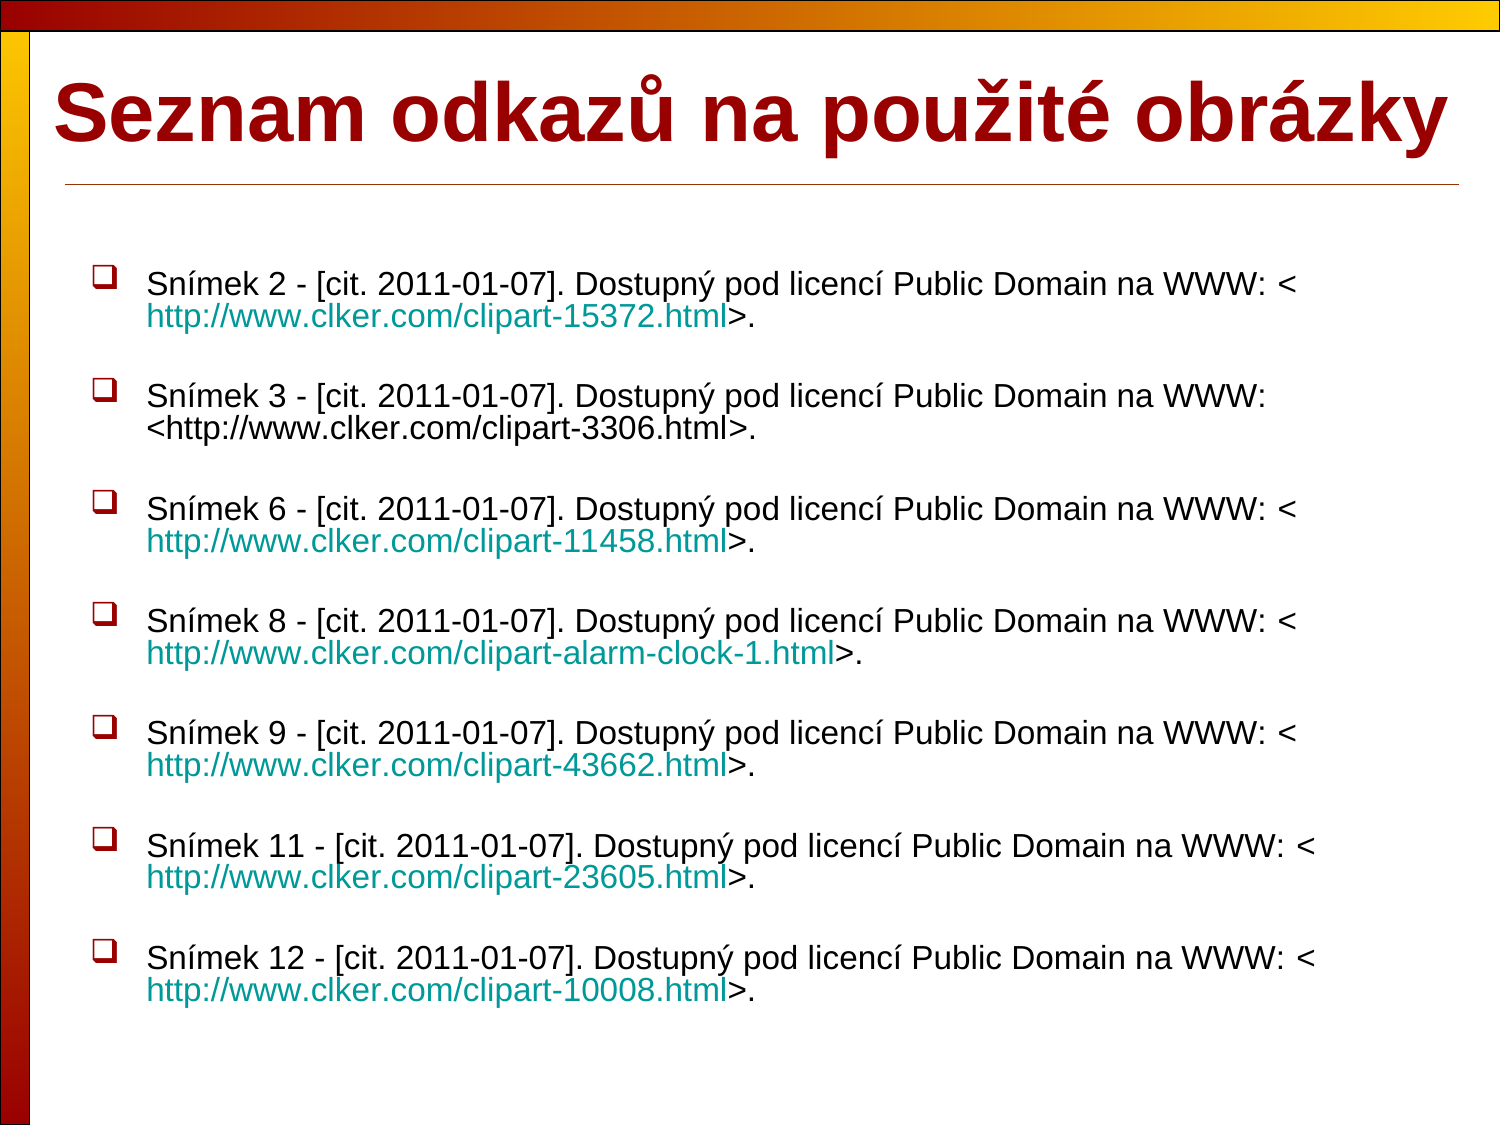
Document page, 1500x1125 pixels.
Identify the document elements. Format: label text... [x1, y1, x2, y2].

list Snímek 2 - [cit. 2011-01-07]. Dostupný pod licencí Public Domain na WWW: <http://www.clker.com/clipart-15372.html>. Snímek 3 - [cit. 2011-01-07]. Dostupný pod licencí Public Domain na WWW: <http://www.clker.com/clipart-3306.html>. Snímek 6 - [cit. 2011-01-07]. Dostupný pod licencí Public Domain na WWW: <http://www.clker.com/clipart-11458.html>. Snímek 8 - [cit. 2011-01-07]. Dostupný pod licencí Public Domain na WWW: <http://www.clker.com/clipart-alarm-clock-1.html>. Snímek 9 - [cit. 2011-01-07]. Dostupný pod licencí Public Domain na WWW: <http://www.clker.com/clipart-43662.html>. Snímek 11 - [cit. 2011-01-07]. Dostupný pod licencí Public Domain na WWW: <http://www.clker.com/clipart-23605.html>. Snímek 12 - [cit. 2011-01-07]. Dostupný pod licencí Public Domain na WWW: <http://www.clker.com/clipart-10008.html>. [75, 262, 1426, 1125]
text_box [0, 0, 1500, 1125]
title Seznam odkazů na použité obrázky [30, 42, 1474, 173]
